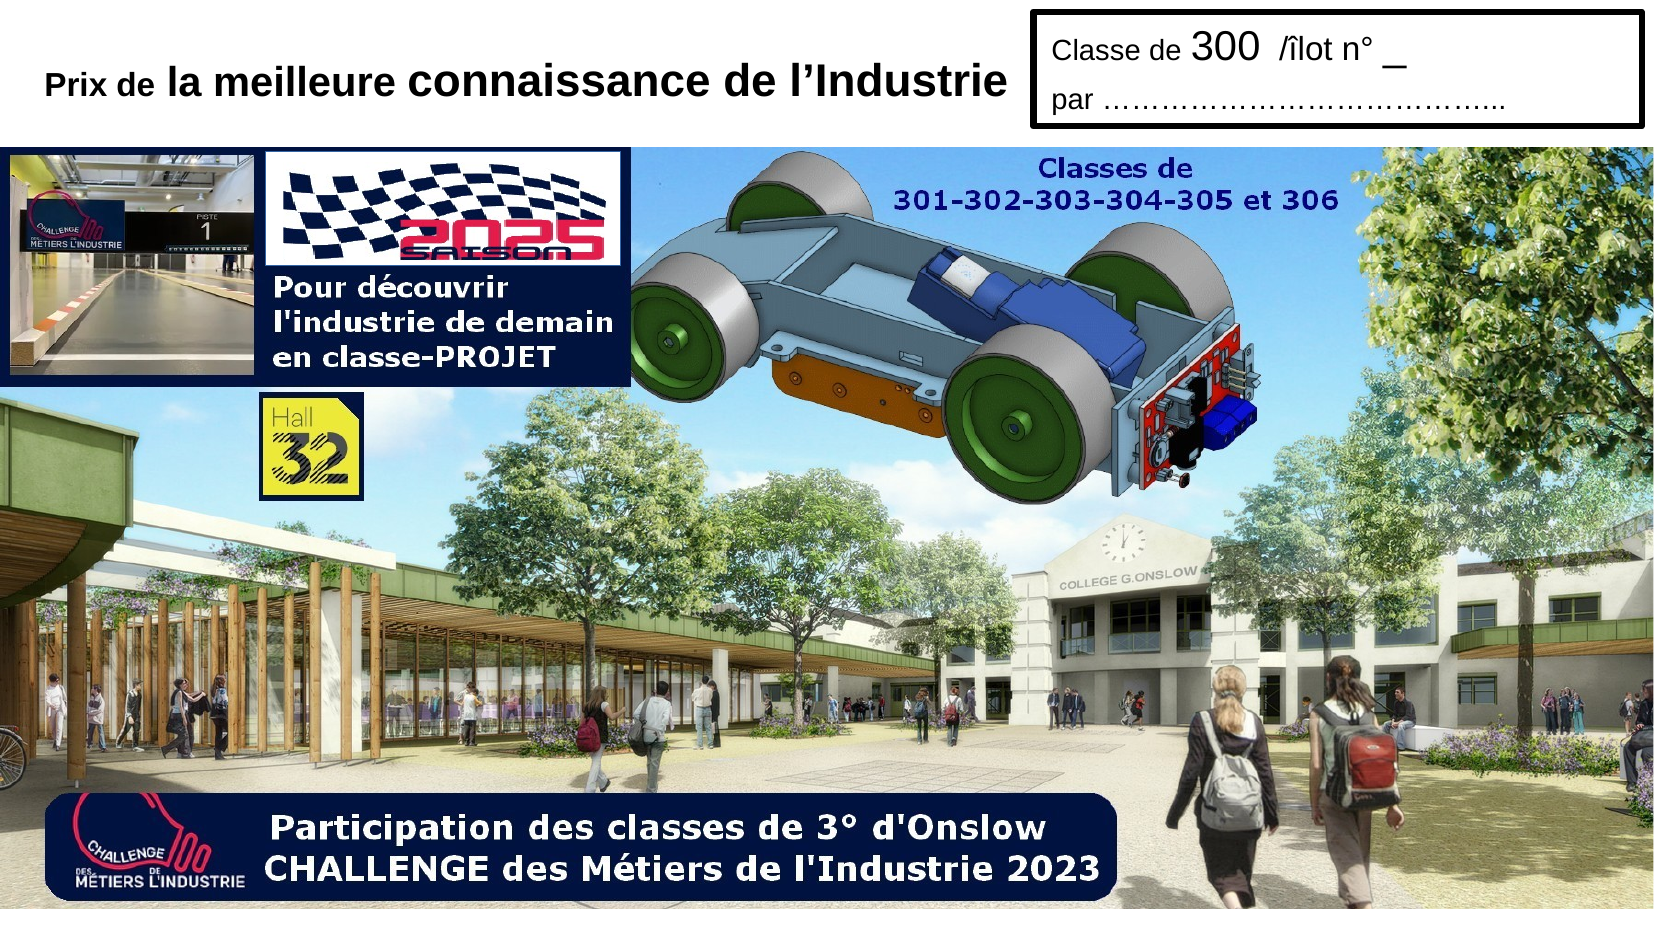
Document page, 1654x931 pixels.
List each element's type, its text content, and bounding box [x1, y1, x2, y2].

picture [0, 147, 1654, 909]
text_box Classe de 300 /îlot n° _ par …………………………………... [1033, 11, 1642, 127]
text_box [265, 151, 621, 266]
text_box Prix de la meilleure connaissance de l’Industrie [29, 47, 1034, 114]
